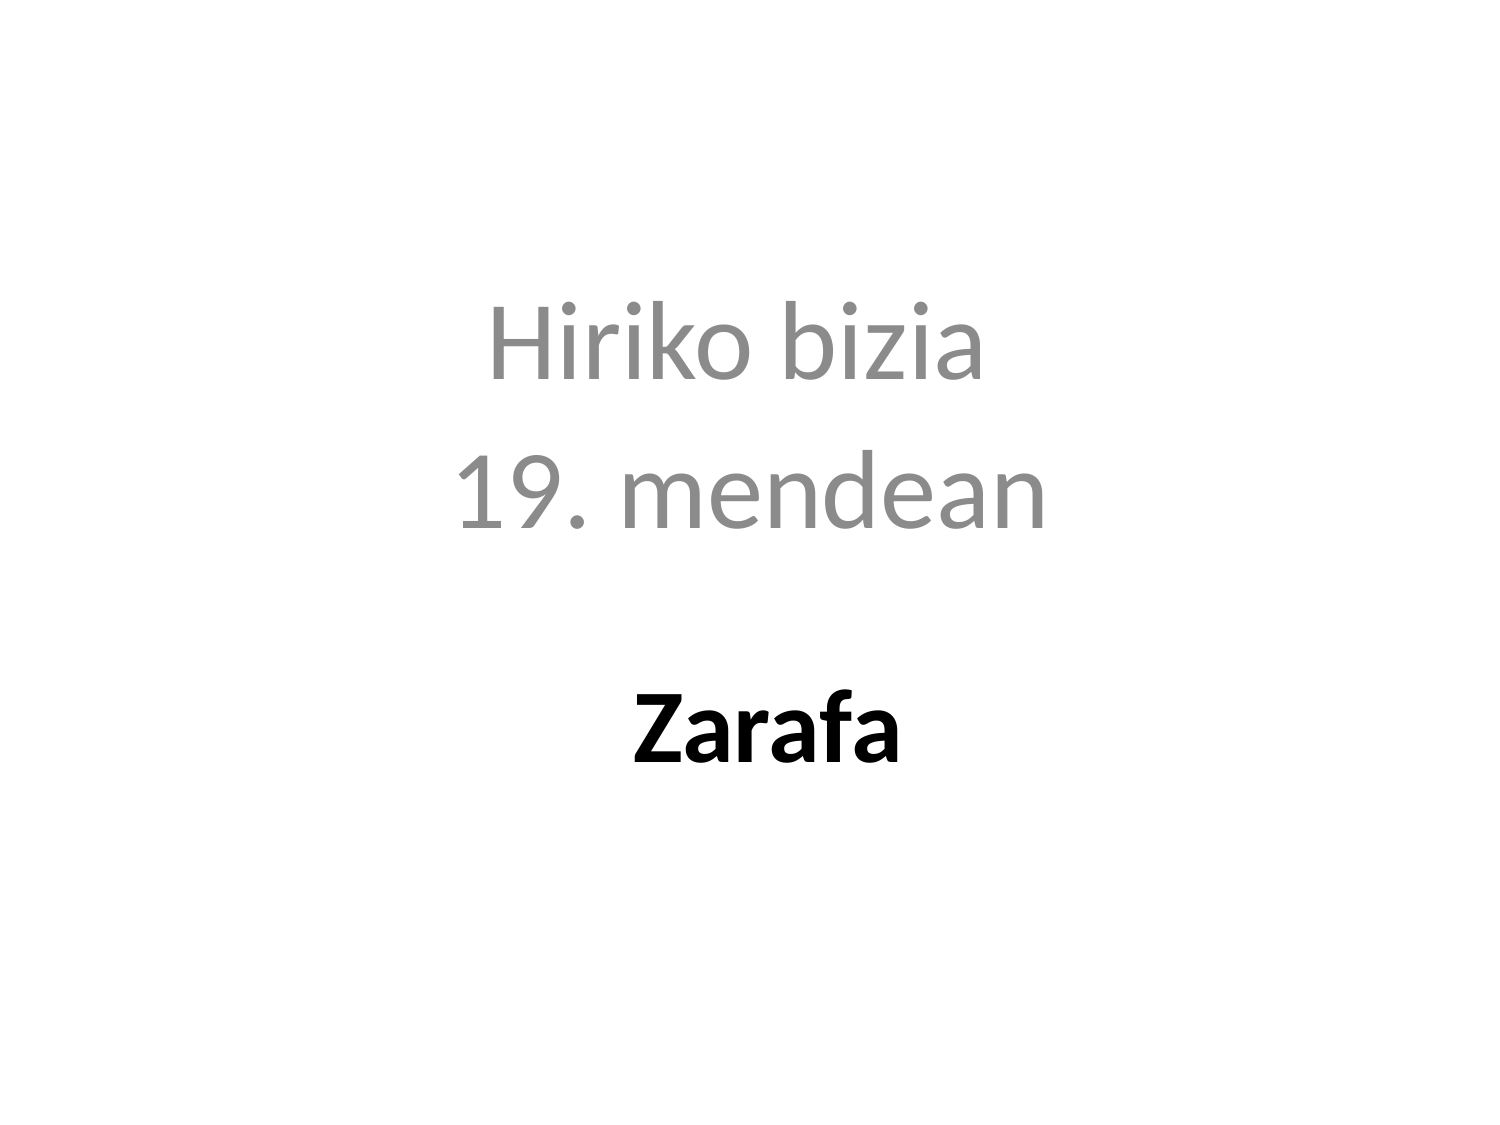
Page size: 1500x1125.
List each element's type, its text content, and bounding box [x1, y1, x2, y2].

title Zarafa [437, 649, 1099, 792]
subtitle Hiriko bizia 19. mendean [0, 259, 1500, 391]
